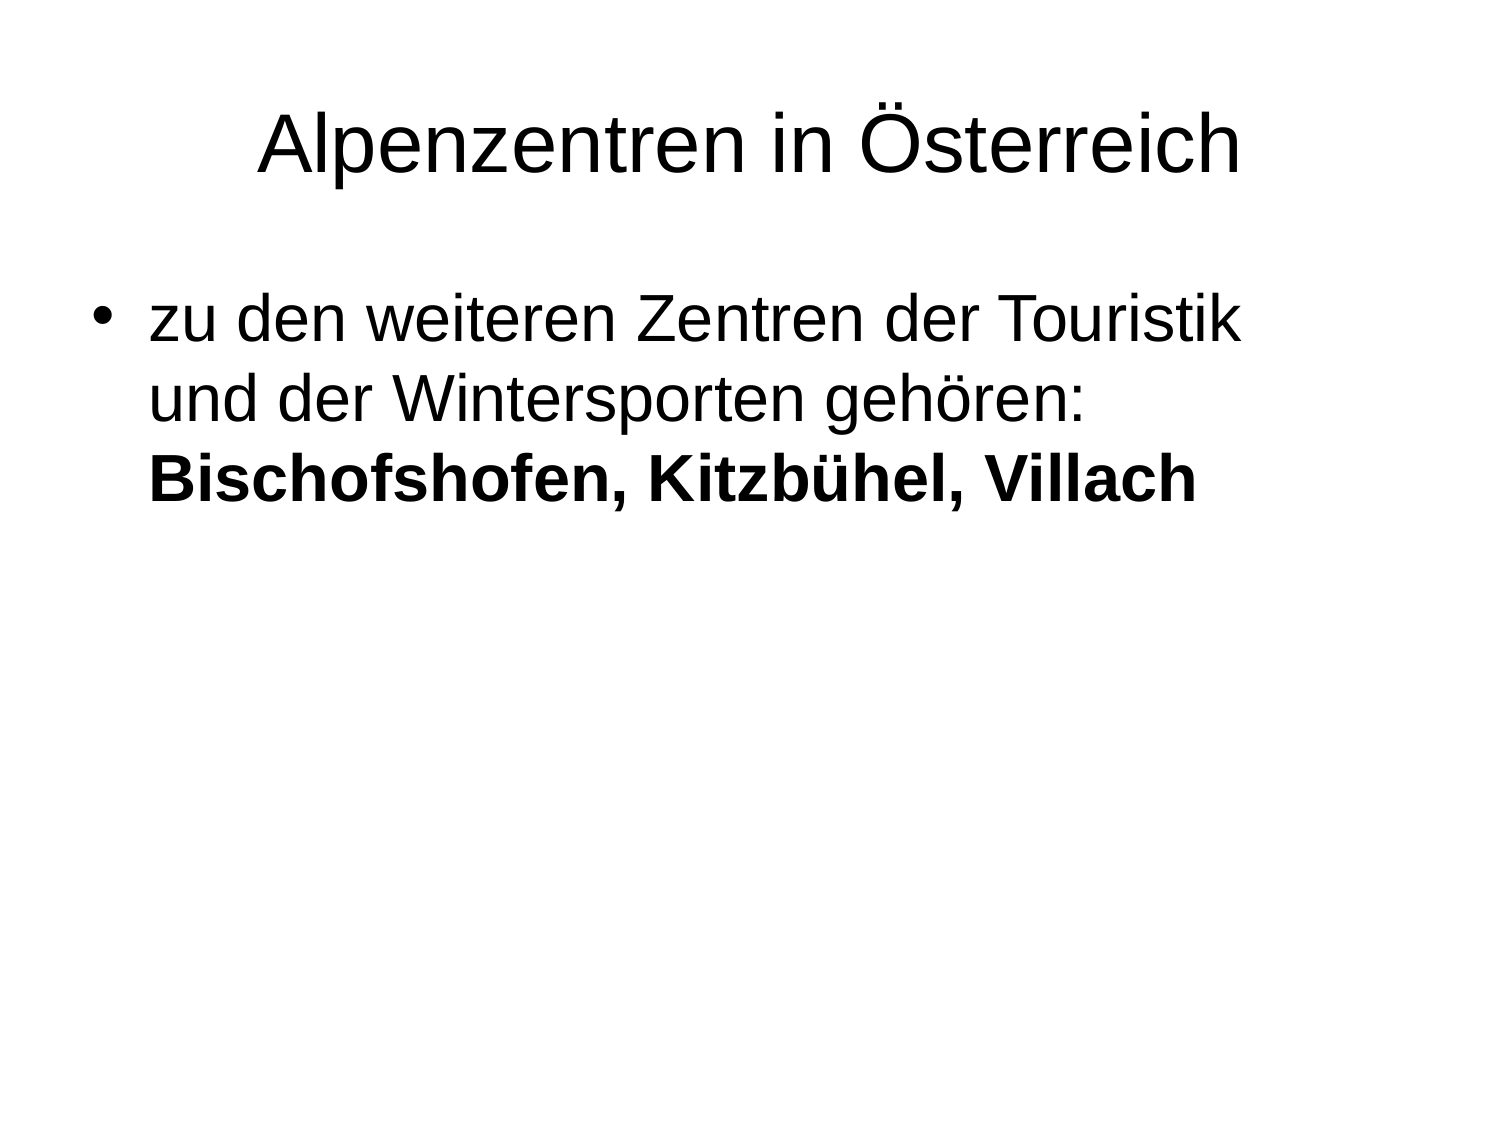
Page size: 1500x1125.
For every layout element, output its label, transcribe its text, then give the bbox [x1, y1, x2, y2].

title Alpenzentren in Österreich [75, 0, 1426, 297]
list zu den weiteren Zentren der Touristik und der Wintersporten gehören: Bischofshofen, Kitzbühel, Villach [76, 267, 1427, 1010]
